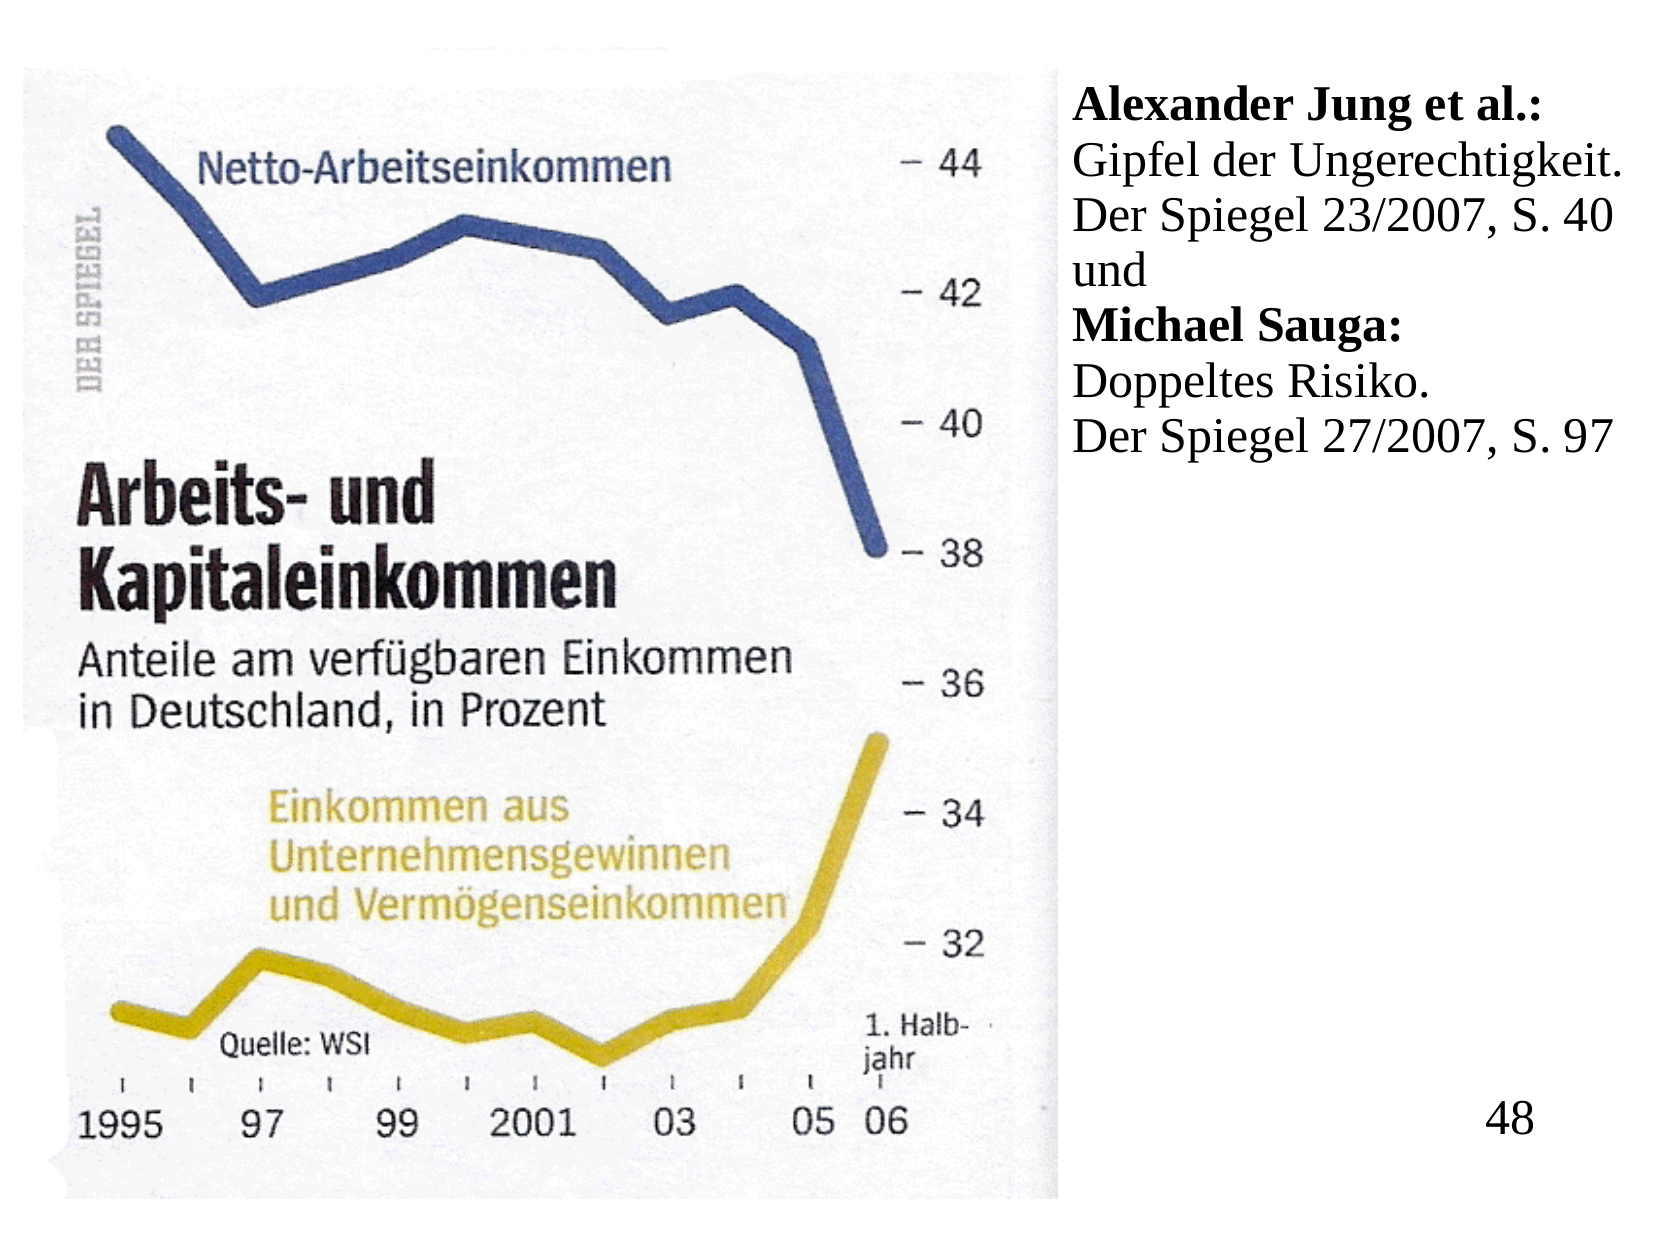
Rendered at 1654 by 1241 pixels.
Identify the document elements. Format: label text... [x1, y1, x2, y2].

picture [23, 47, 1058, 1199]
text_box Alexander Jung et al.: Gipfel der Ungerechtigkeit. Der Spiegel 23/2007, S. 40 und Michael Sauga: Doppeltes Risiko. Der Spiegel 27/2007, S. 97 [1072, 76, 1630, 513]
text_box <Nummer> [1485, 1090, 1536, 1152]
